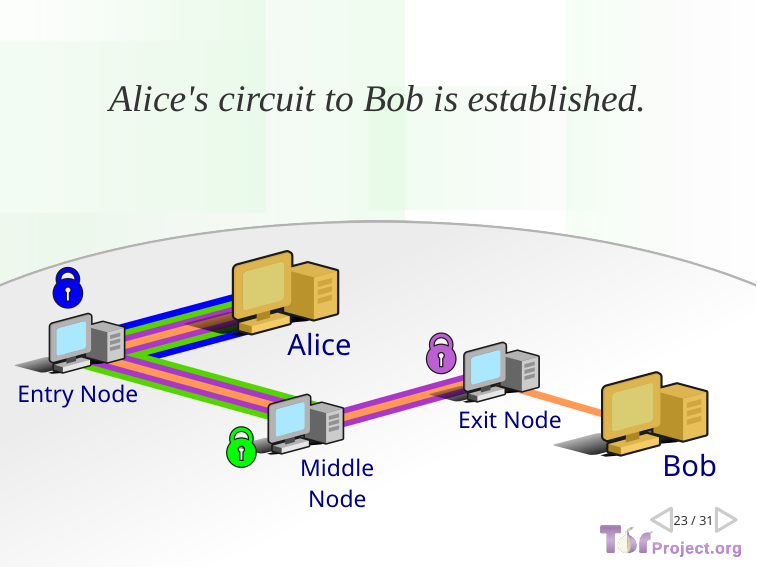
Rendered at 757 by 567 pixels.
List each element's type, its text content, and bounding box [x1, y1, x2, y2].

text_box Exit Node [426, 396, 595, 440]
picture [0, 0, 757, 567]
text_box [651, 508, 672, 532]
text_box Alice's circuit to Bob is established. [0, 70, 756, 127]
text_box Bob [633, 438, 747, 489]
text_box Middle Node [253, 444, 422, 488]
text_box Alice [263, 317, 376, 368]
text_box <number> / 31 [618, 504, 756, 555]
text_box [716, 508, 737, 532]
text_box Entry Node [0, 371, 162, 414]
